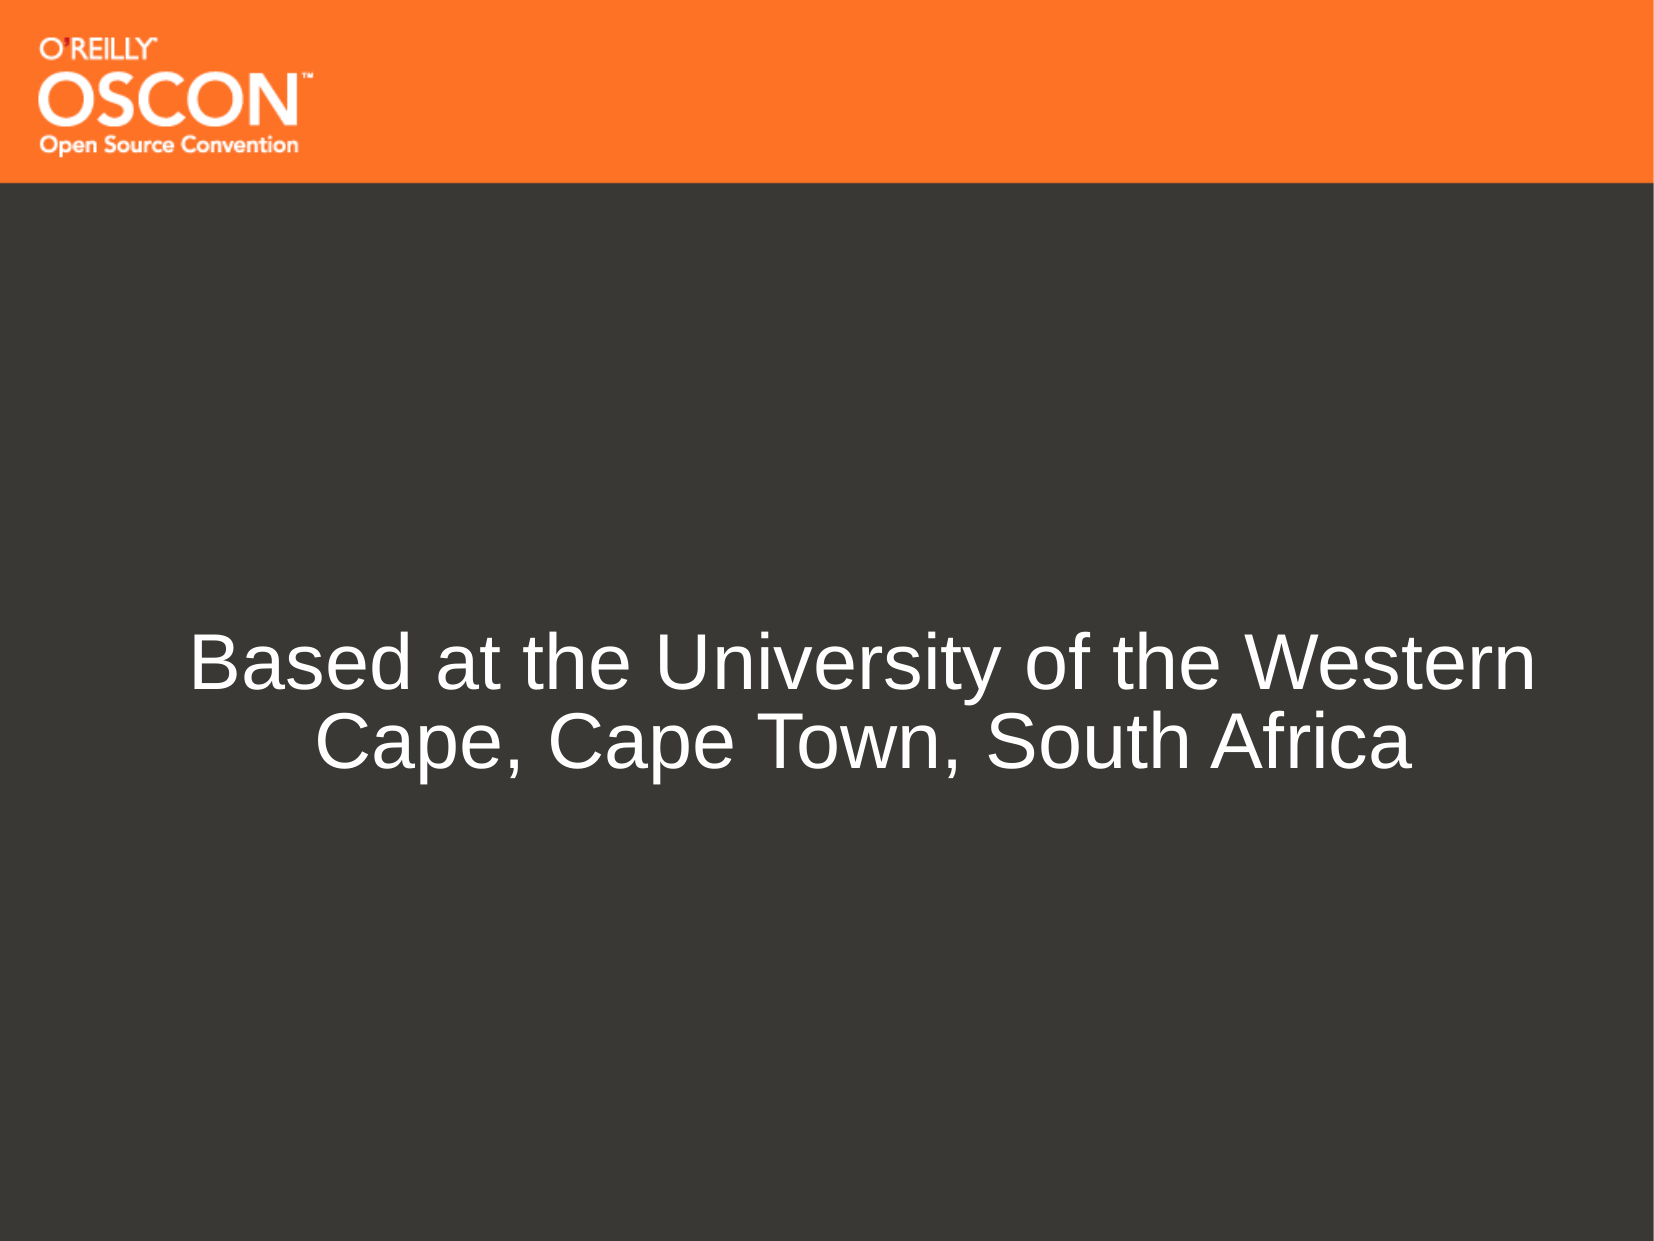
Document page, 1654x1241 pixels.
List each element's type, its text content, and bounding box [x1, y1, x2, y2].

title [356, 31, 1624, 187]
list Based at the University of the Western Cape, Cape Town, South Africa [37, 219, 1628, 1218]
picture [0, 0, 1654, 1241]
